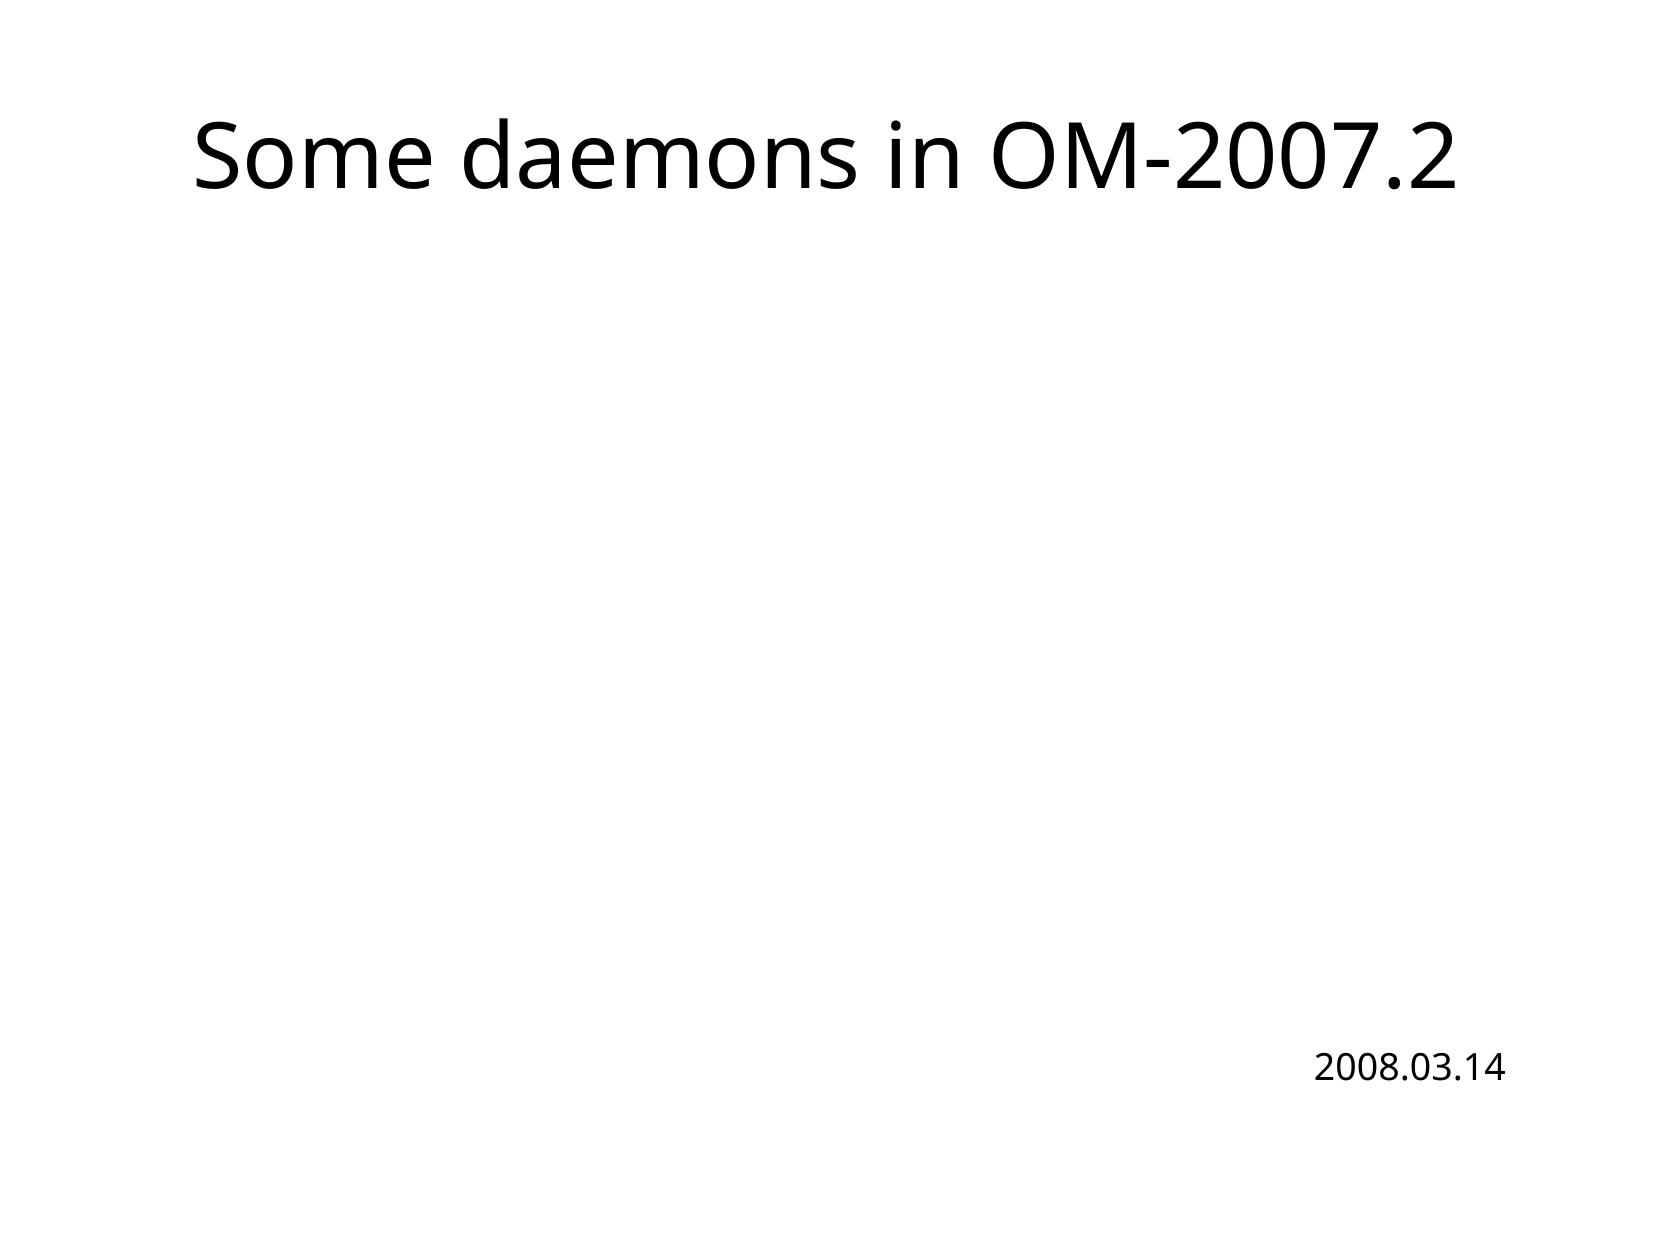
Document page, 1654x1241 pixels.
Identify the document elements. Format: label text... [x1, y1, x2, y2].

title Some daemons in OM-2007.2 [82, 49, 1571, 257]
text_box 2008.03.14 [1299, 1033, 1489, 1093]
